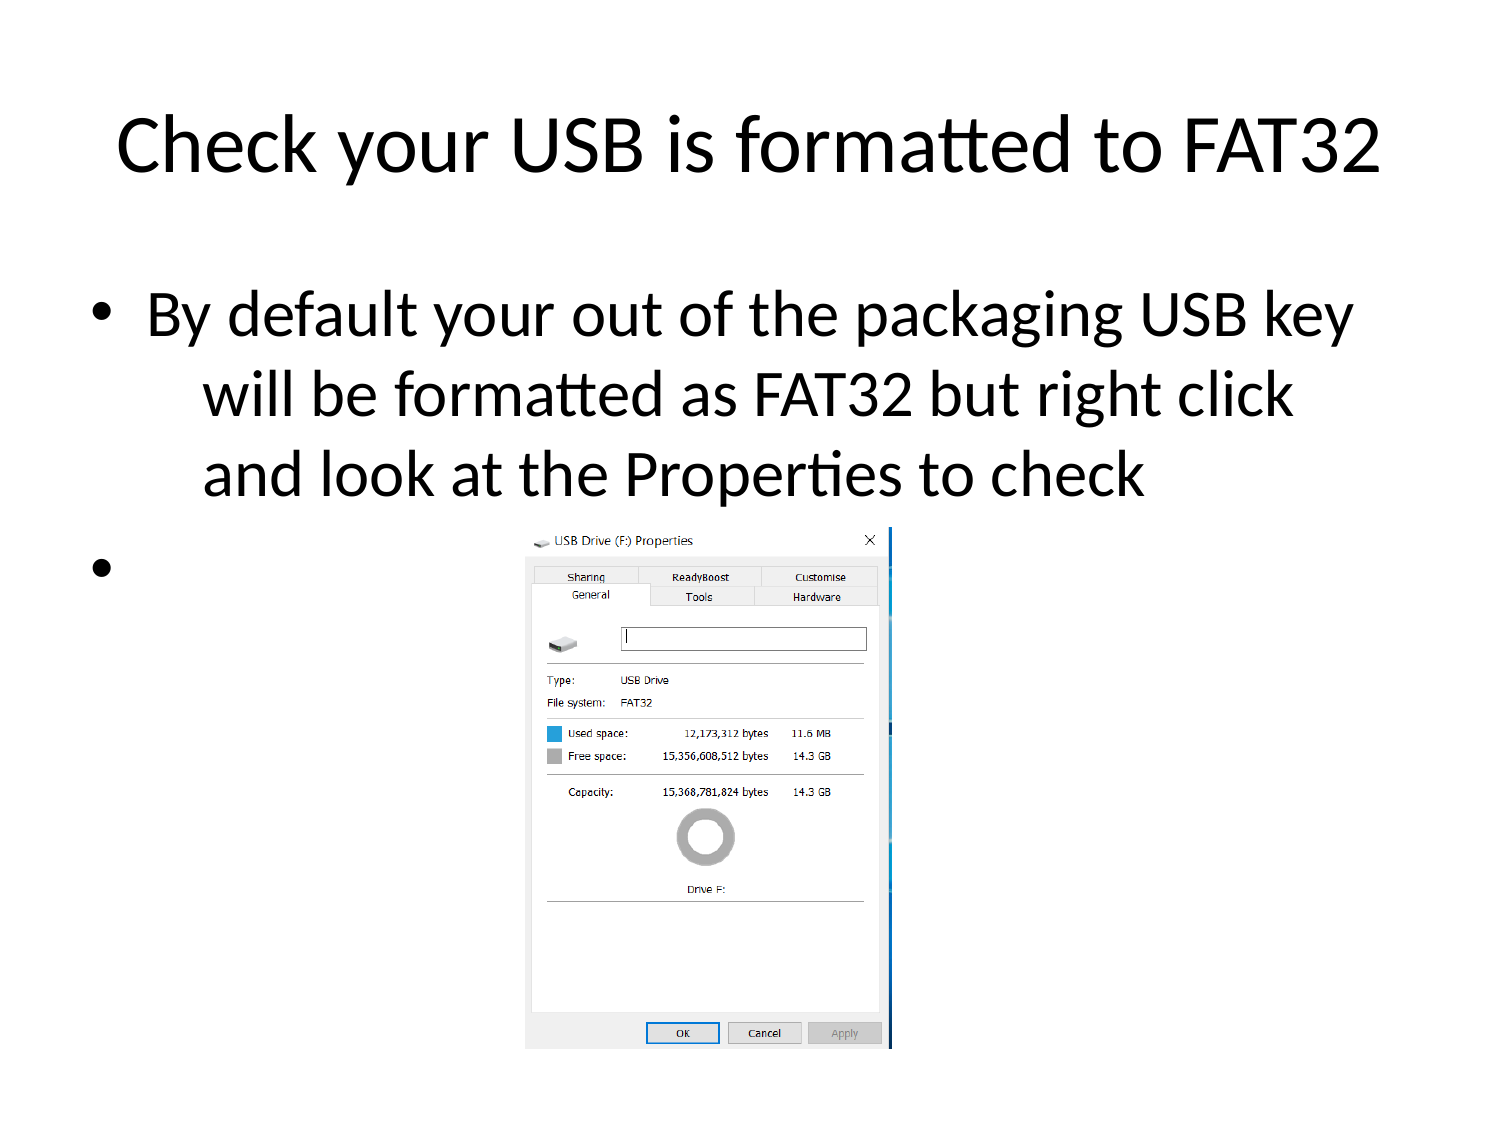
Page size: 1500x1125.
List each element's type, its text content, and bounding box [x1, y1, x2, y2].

title Check your USB is formatted to FAT32 [75, 45, 1426, 233]
picture [525, 527, 892, 1049]
list By default your out of the packaging USB key will be formatted as FAT32 but right click and look at the Properties to check [75, 262, 1426, 1005]
